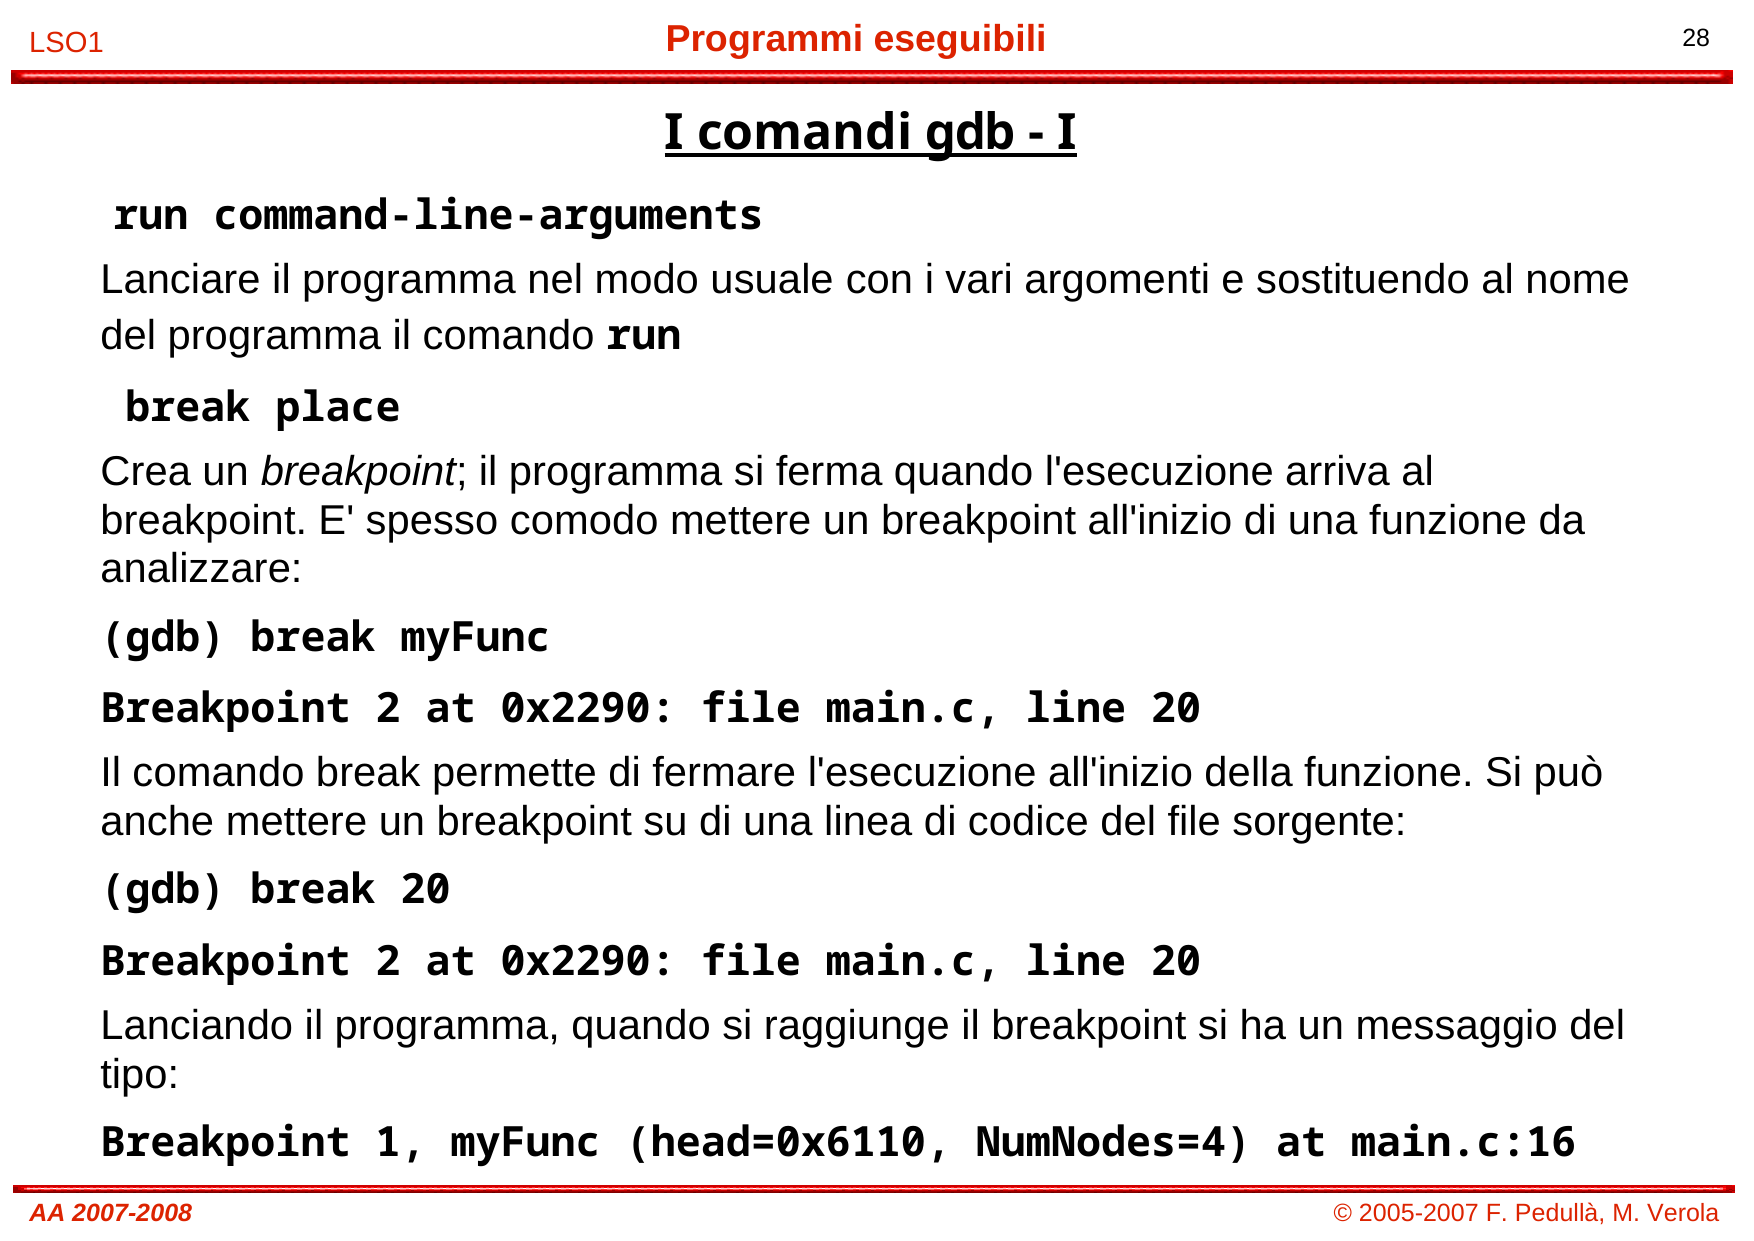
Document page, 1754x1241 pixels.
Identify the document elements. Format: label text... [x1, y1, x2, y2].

text_box run command-line-arguments Lanciare il programma nel modo usuale con i vari argomenti e sostituendo al nome del programma il comando run break place Crea un breakpoint; il programma si ferma quando l'esecuzione arriva al breakpoint. E' spesso comodo mettere un breakpoint all'inizio di una funzione da analizzare: (gdb) break myFunc Breakpoint 2 at 0x2290: file main.c, line 20 Il comando break permette di fermare l'esecuzione all'inizio della funzione. Si può anche mettere un breakpoint su di una linea di codice del file sorgente: (gdb) break 20 Breakpoint 2 at 0x2290: file main.c, line 20 Lanciando il programma, quando si raggiunge il breakpoint si ha un messaggio del tipo: Breakpoint 1, myFunc (head=0x6110, NumNodes=4) at main.c:16 [100, 181, 1633, 1158]
picture [13, 1185, 1735, 1193]
picture [11, 70, 1733, 84]
title I comandi gdb - I [383, 84, 1359, 180]
